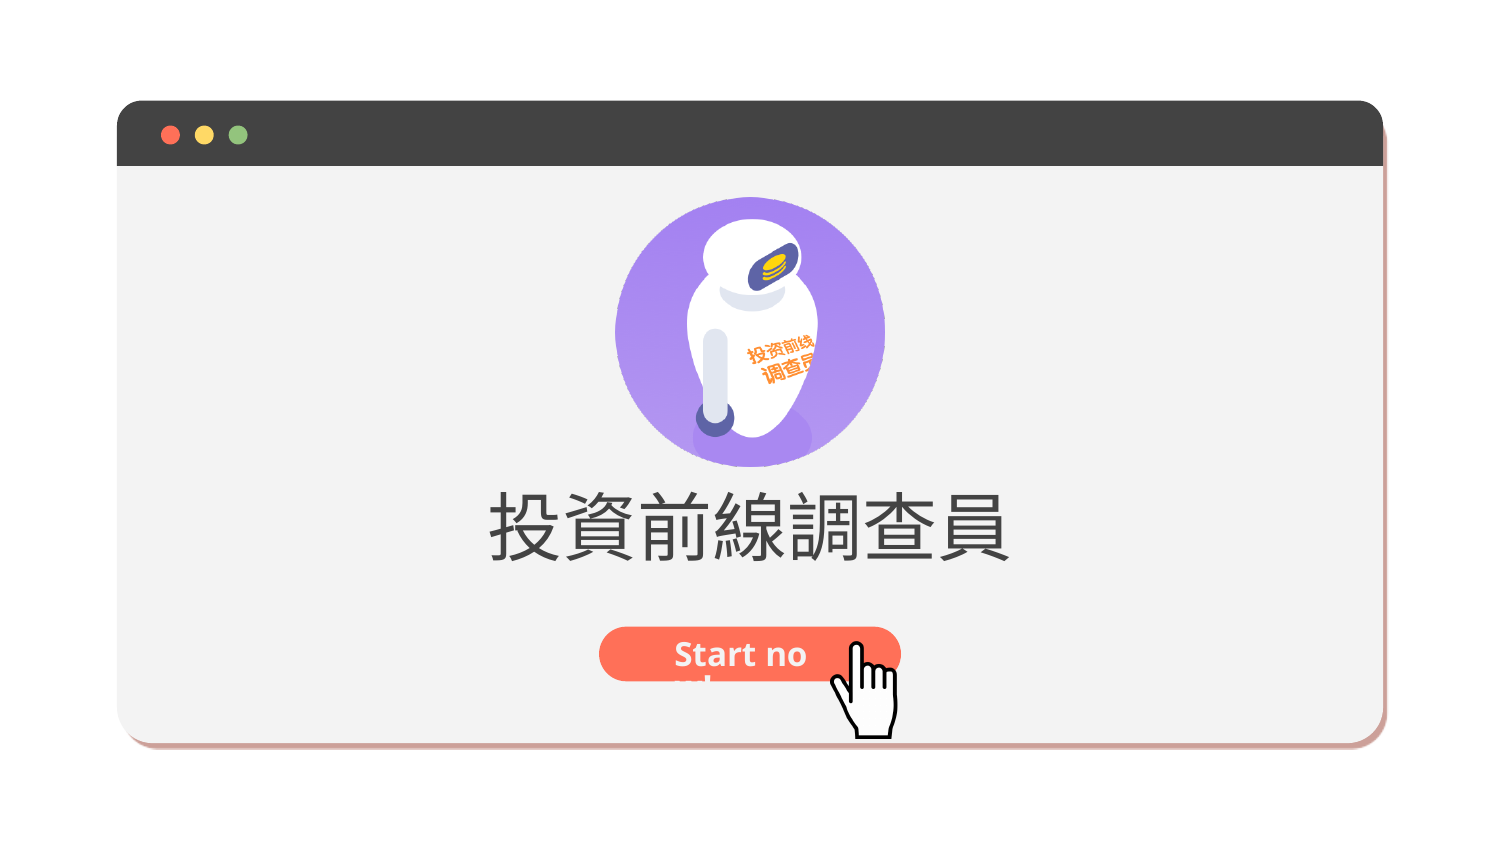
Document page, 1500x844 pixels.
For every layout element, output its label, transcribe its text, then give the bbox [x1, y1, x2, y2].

title 投資前線調查員 [446, 451, 1054, 599]
text_box [599, 626, 890, 682]
picture [615, 197, 885, 467]
subtitle Start now! [659, 632, 828, 661]
picture [828, 632, 907, 740]
